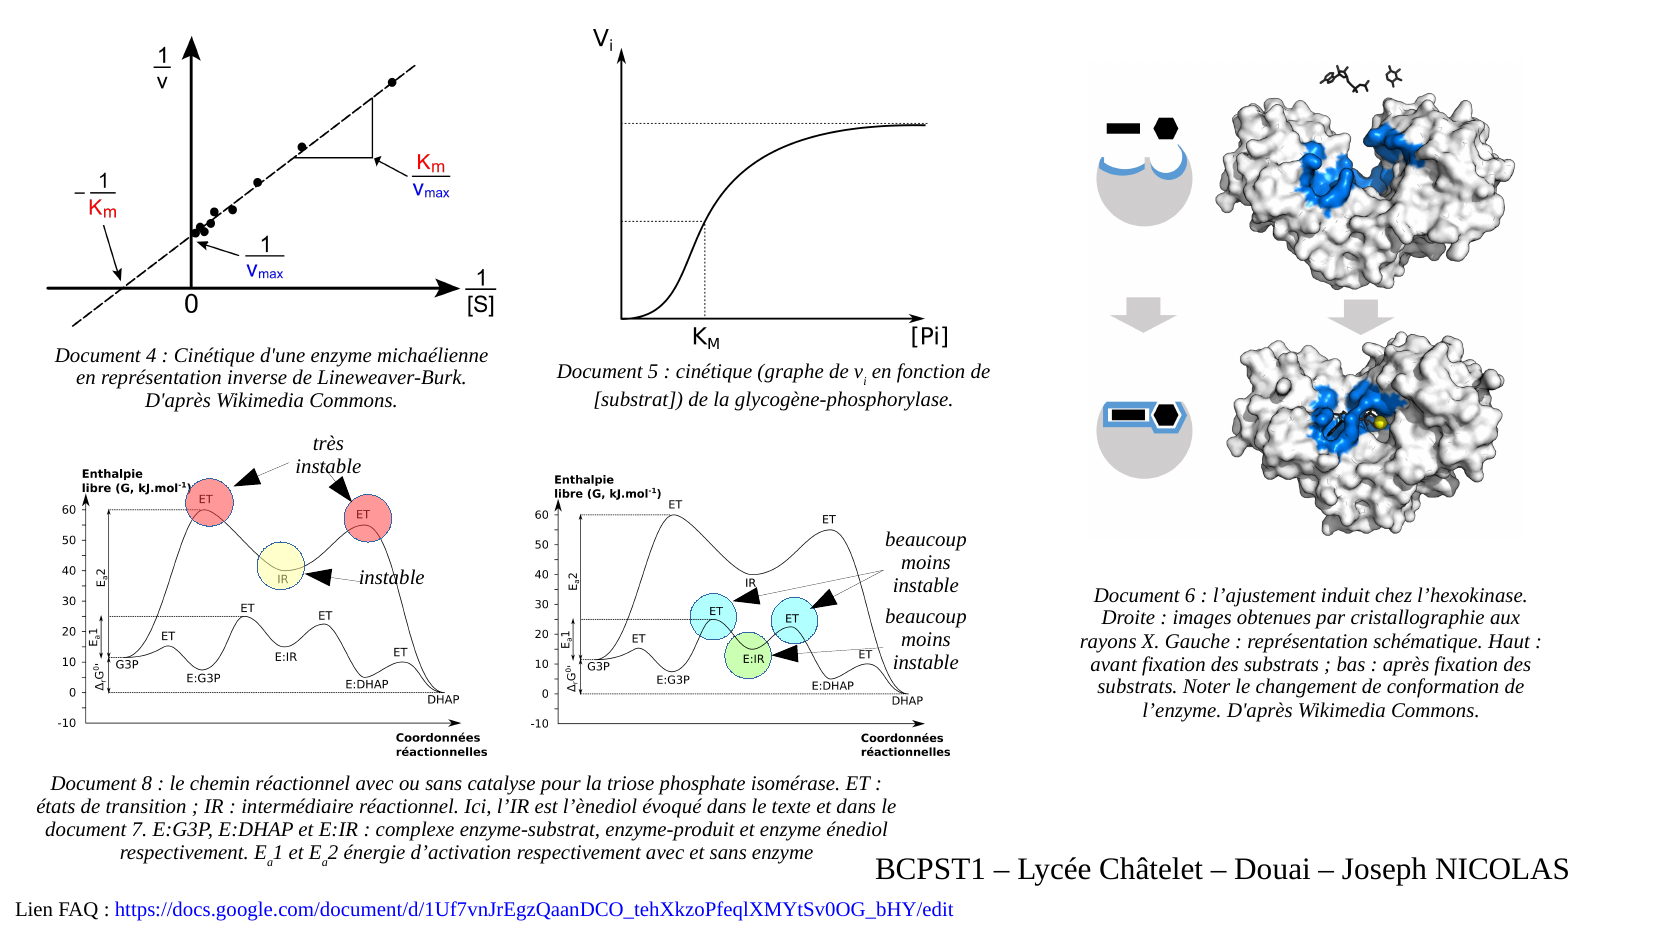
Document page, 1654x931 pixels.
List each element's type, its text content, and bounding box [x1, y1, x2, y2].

text_box [344, 494, 392, 543]
picture [35, 27, 508, 339]
picture [531, 475, 950, 756]
text_box [257, 541, 305, 590]
text_box Lien FAQ : https://docs.google.com/document/d/1Uf7vnJrEgzQaanDCO_tehXkzoPfeqlXMYtSv0OG_bHY/edit [0, 897, 993, 931]
text_box BCPST1 – Lycée Châtelet – Douai – Joseph NICOLAS [637, 832, 1571, 905]
picture [593, 29, 947, 349]
text_box [185, 478, 234, 527]
text_box Document 4 : Cinétique d'une enzyme michaélienne en représentation inverse de Lineweaver-Burk. D'après Wikimedia Commons. [47, 330, 497, 426]
text_box instable [352, 565, 432, 590]
picture [58, 469, 487, 750]
text_box beaucoup moins instable [950, 605, 969, 675]
picture [1088, 58, 1524, 541]
text_box Document 8 : le chemin réactionnel avec ou sans catalyse pour la triose phosphate isomérase. ET : états de transition ; IR : intermédiaire réactionnel. Ici, l’IR est l’ènediol évoqué dans le texte et dans le document 7. E:G3P, E:DHAP et E:IR : complexe enzyme-substrat, enzyme-produit et enzyme énediol respectivement. Ea1 et Ea2 énergie d’activation respectivement avec et sans enzyme [35, 750, 898, 892]
text_box très instable [288, 431, 368, 478]
text_box beaucoup moins instable [883, 528, 969, 598]
picture [256, 469, 271, 475]
text_box Document 6 : l’ajustement induit chez l’hexokinase. Droite : images obtenues par cristallographie aux rayons X. Gauche : représentation schématique. Haut : avant fixation des substrats ; bas : après fixation des substrats. Noter le changement de conformation de l’enzyme. D'après Wikimedia Commons. [1074, 563, 1548, 742]
text_box Document 5 : cinétique (graphe de vi en fonction de [substrat]) de la glycogène-phosphorylase. [543, 360, 1004, 412]
